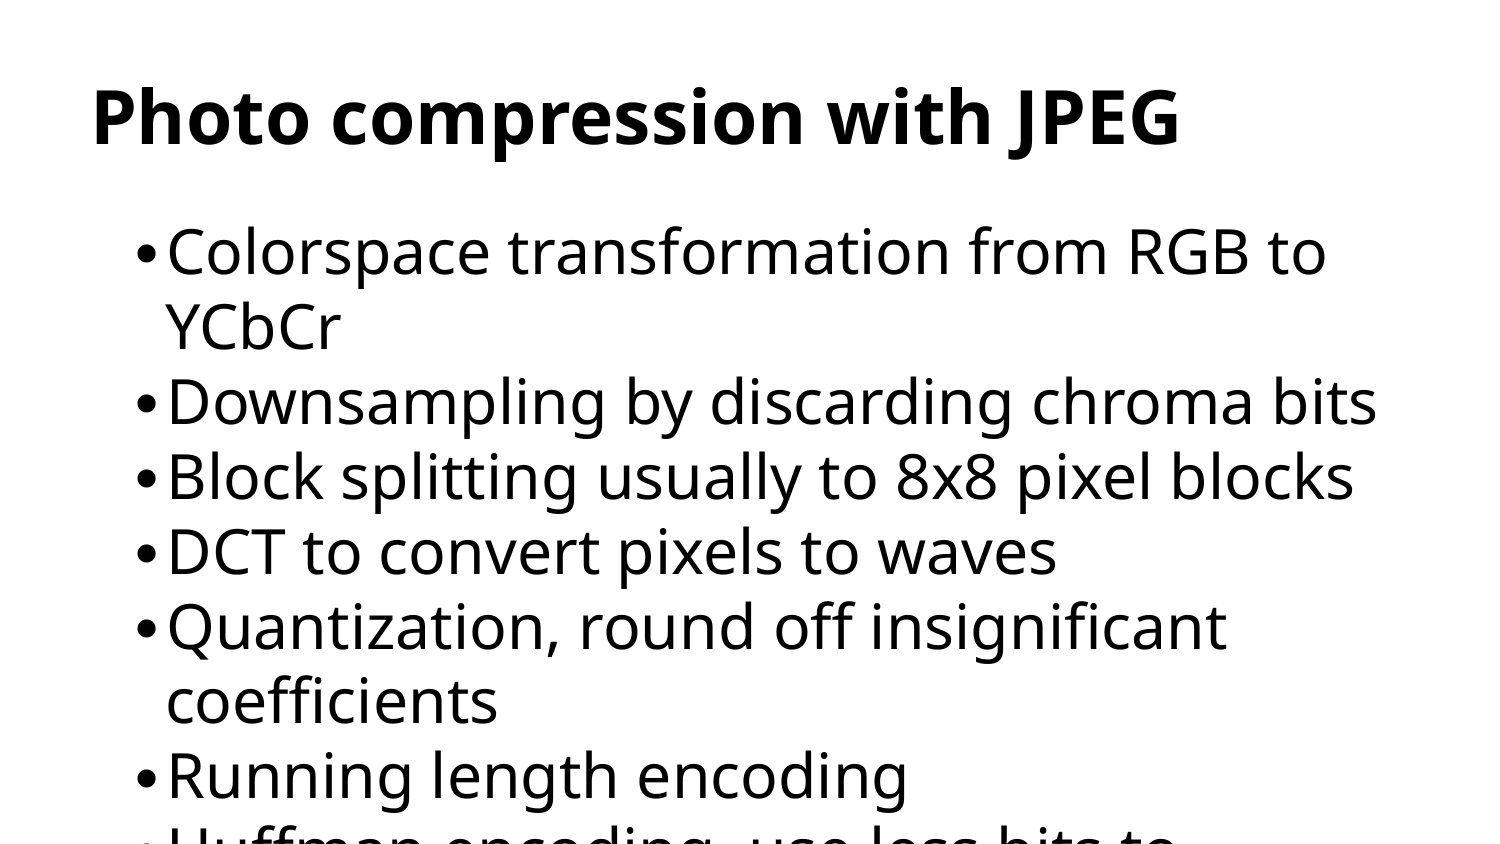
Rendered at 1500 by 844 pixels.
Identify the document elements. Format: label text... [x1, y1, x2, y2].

title Photo compression with JPEG [75, 33, 1425, 175]
list Colorspace transformation from RGB to YCbCr Downsampling by discarding chroma bits Block splitting usually to 8x8 pixel blocks DCT to convert pixels to waves Quantization, round off insignificant coefficients Running length encoding Huffman encoding, use less bits to represent frequently occurring bit sequences [75, 196, 1425, 808]
